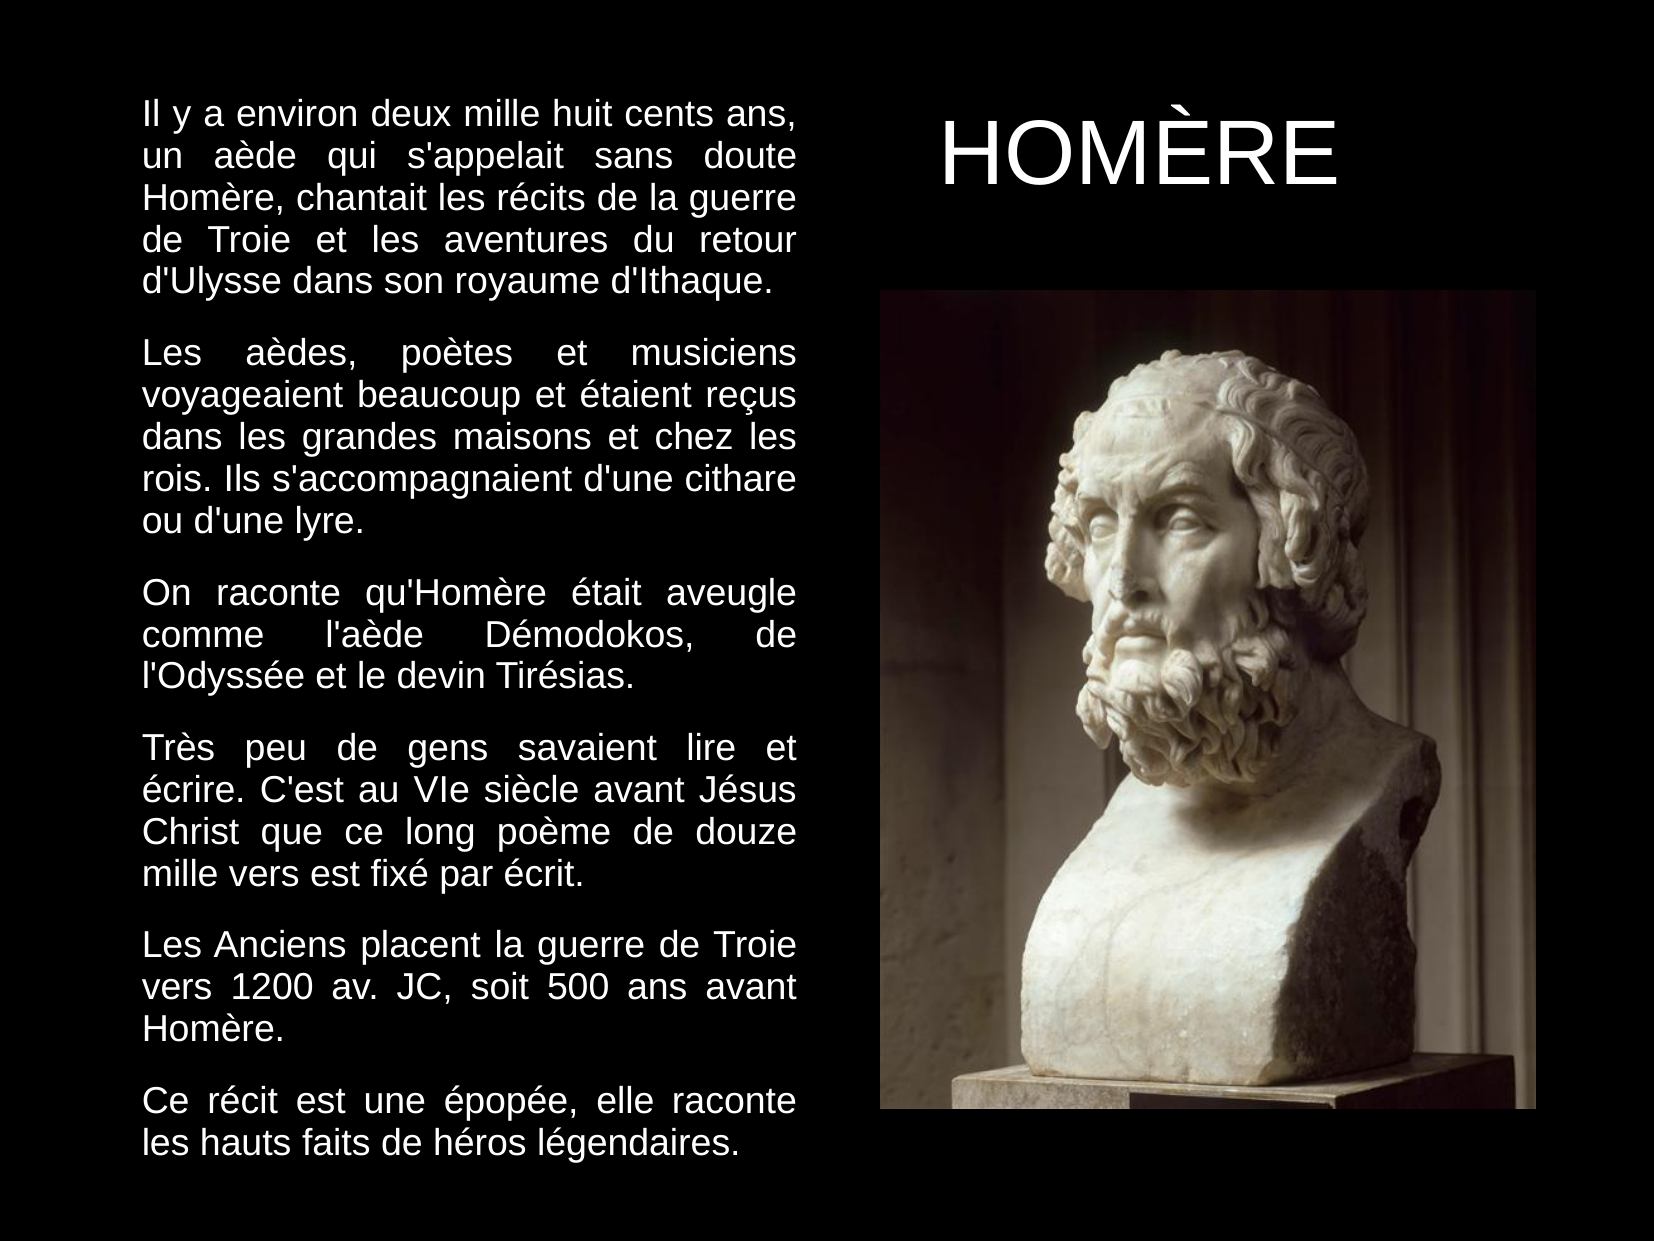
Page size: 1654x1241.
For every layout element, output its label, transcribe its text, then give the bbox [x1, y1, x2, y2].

title HOMÈRE [708, 56, 1571, 250]
text_box [0, 0, 1654, 1241]
picture [880, 290, 1536, 1109]
list Il y a environ deux mille huit cents ans, un aède qui s'appelait sans doute Homère, chantait les récits de la guerre de Troie et les aventures du retour d'Ulysse dans son royaume d'Ithaque. Les aèdes, poètes et musiciens voyageaient beaucoup et étaient reçus dans les grandes maisons et chez les rois. Ils s'accompagnaient d'une cithare ou d'une lyre. On raconte qu'Homère était aveugle comme l'aède Démodokos, de l'Odyssée et le devin Tirésias. Très peu de gens savaient lire et écrire. C'est au VIe siècle avant Jésus Christ que ce long poème de douze mille vers est fixé par écrit. Les Anciens placent la guerre de Troie vers 1200 av. JC, soit 500 ans avant Homère. Ce récit est une épopée, elle raconte les hauts faits de héros légendaires. [71, 92, 798, 1165]
